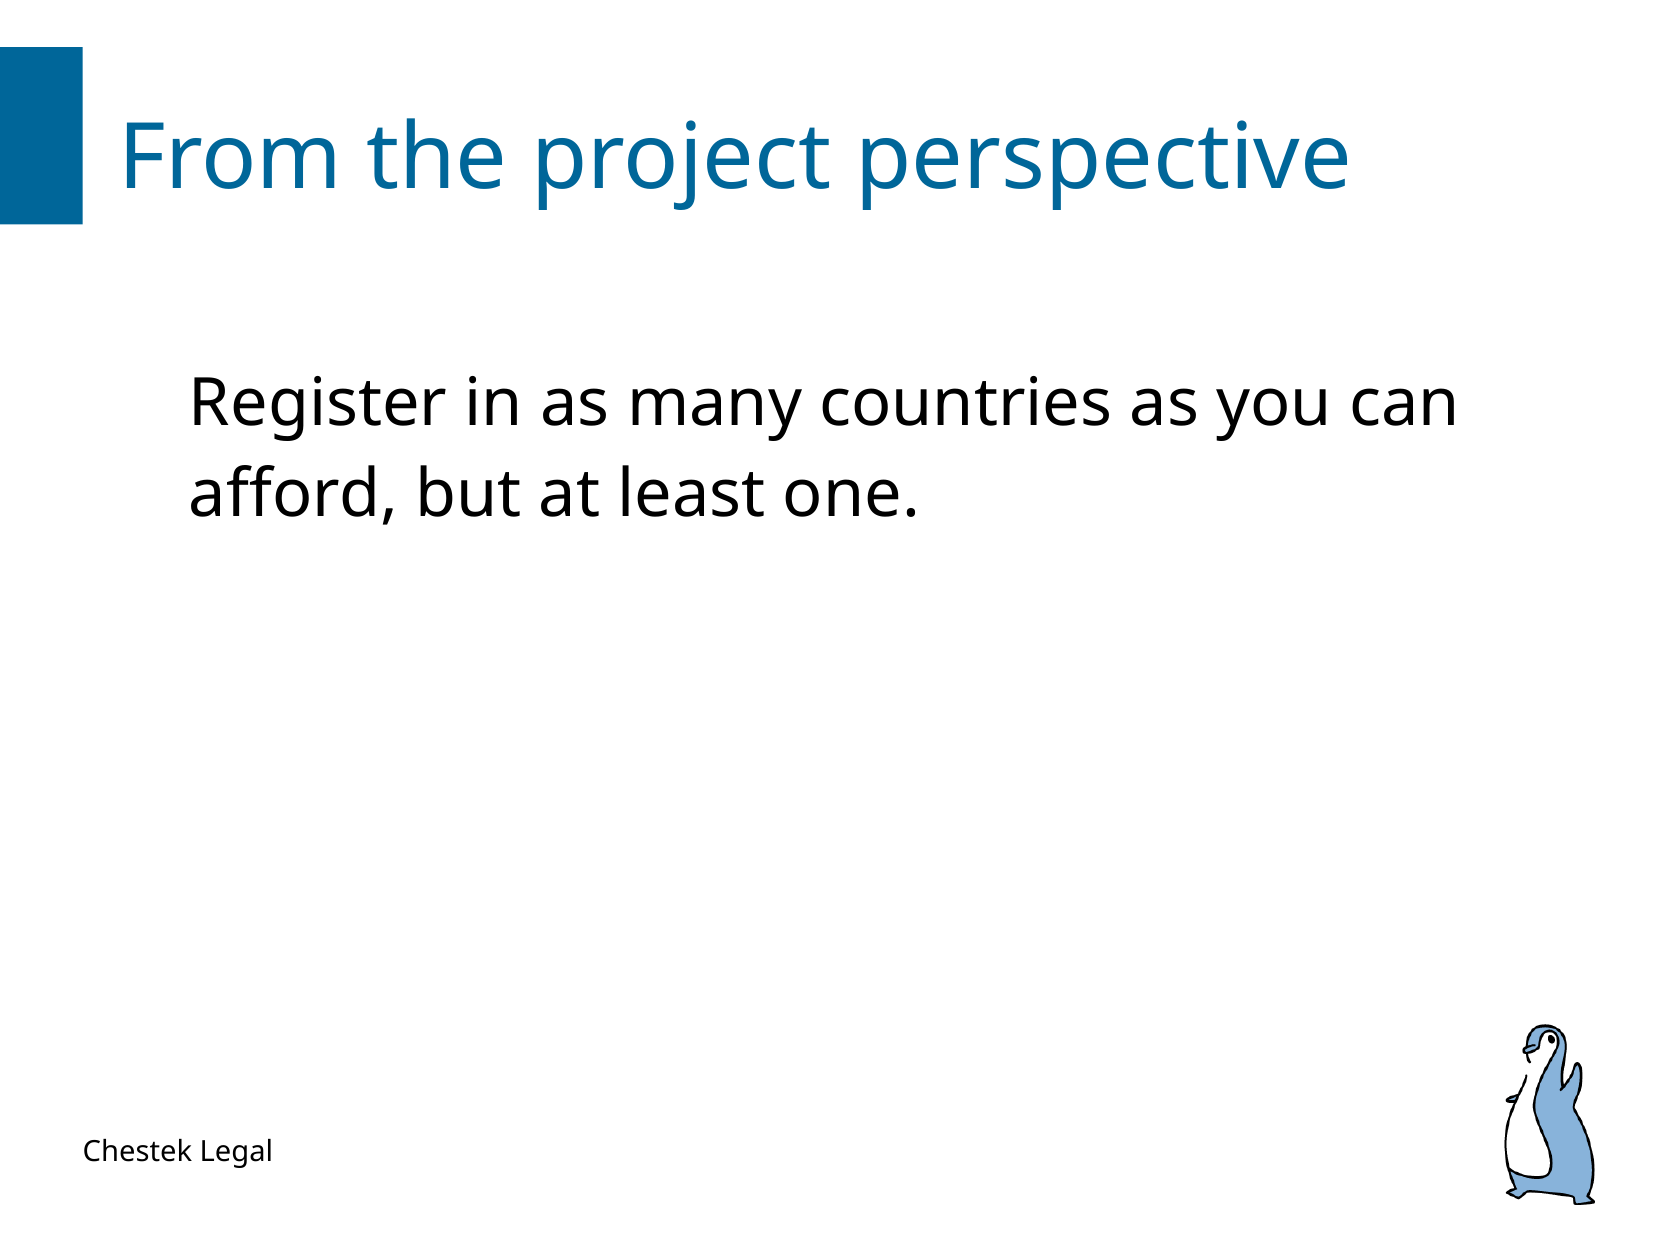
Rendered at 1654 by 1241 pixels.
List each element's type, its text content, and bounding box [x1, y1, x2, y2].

title From the project perspective [118, 99, 1571, 207]
picture [1497, 1024, 1595, 1205]
list Register in as many countries as you can afford, but at least one. [118, 354, 1536, 1074]
